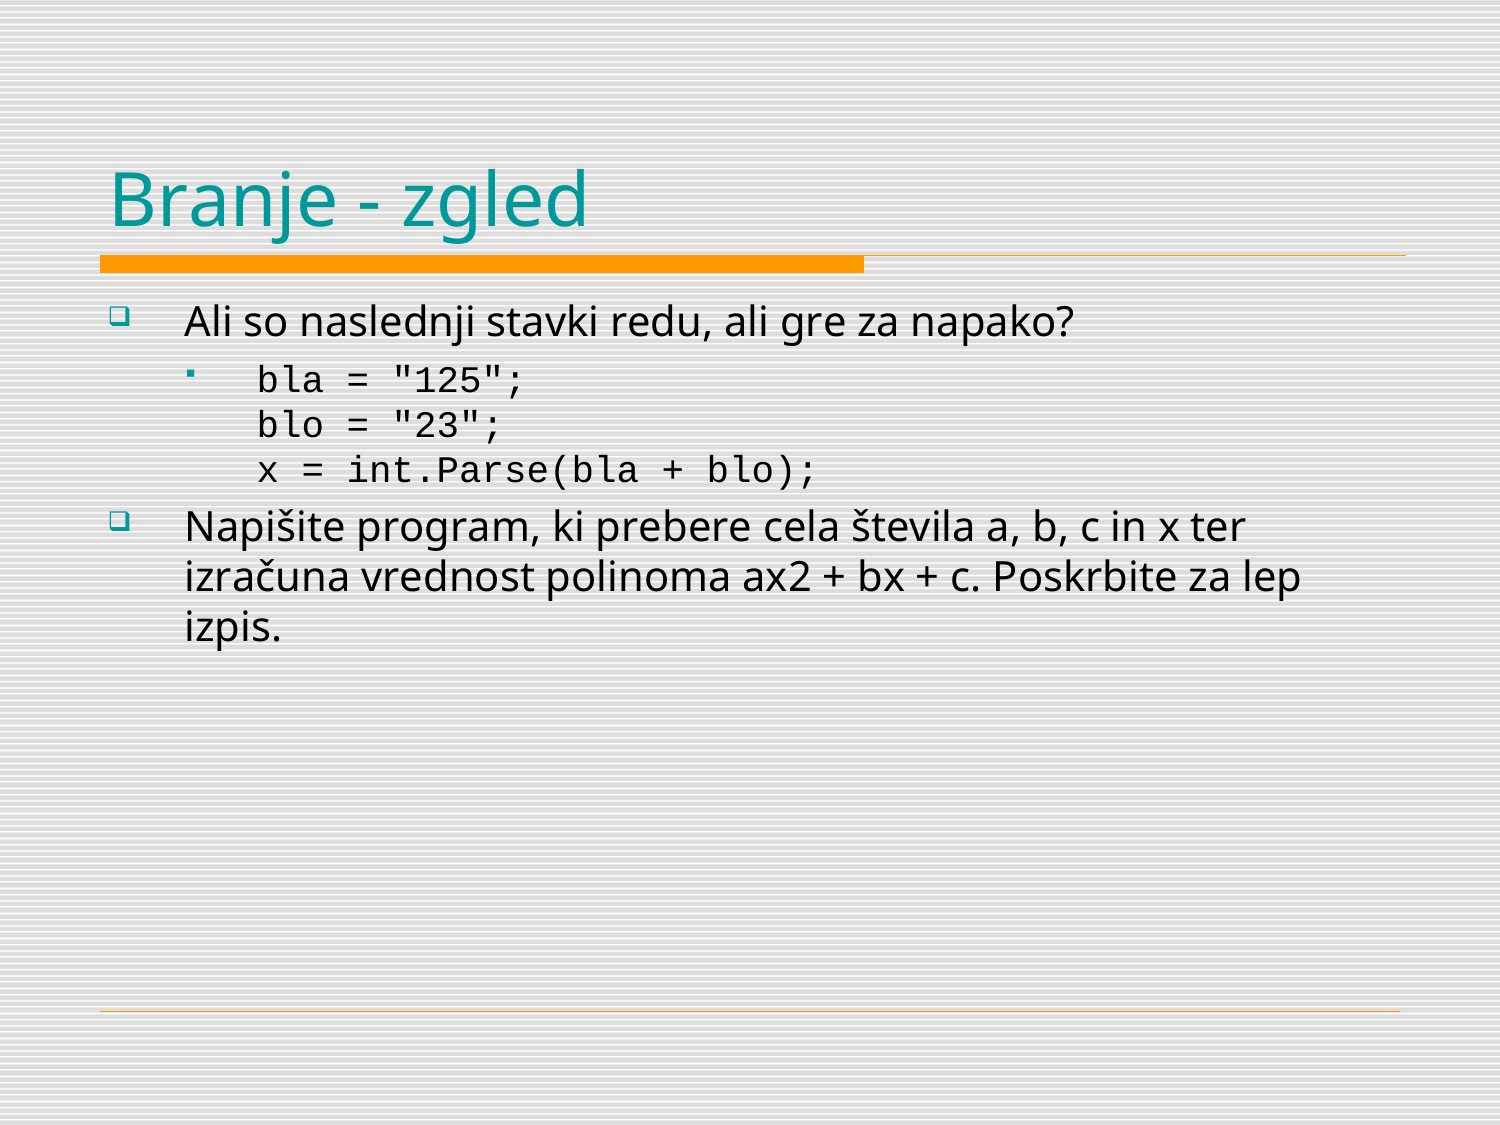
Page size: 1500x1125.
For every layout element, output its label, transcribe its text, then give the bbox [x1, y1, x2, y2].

title Branje - zgled [94, 49, 1407, 250]
picture [0, 0, 1500, 1125]
list Ali so naslednji stavki redu, ali gre za napako? bla = "125"; blo = "23"; x = int.Parse(bla + blo); Napišite program, ki prebere cela števila a, b, c in x ter izračuna vrednost polinoma ax2 + bx + c. Poskrbite za lep izpis. [92, 287, 1406, 988]
